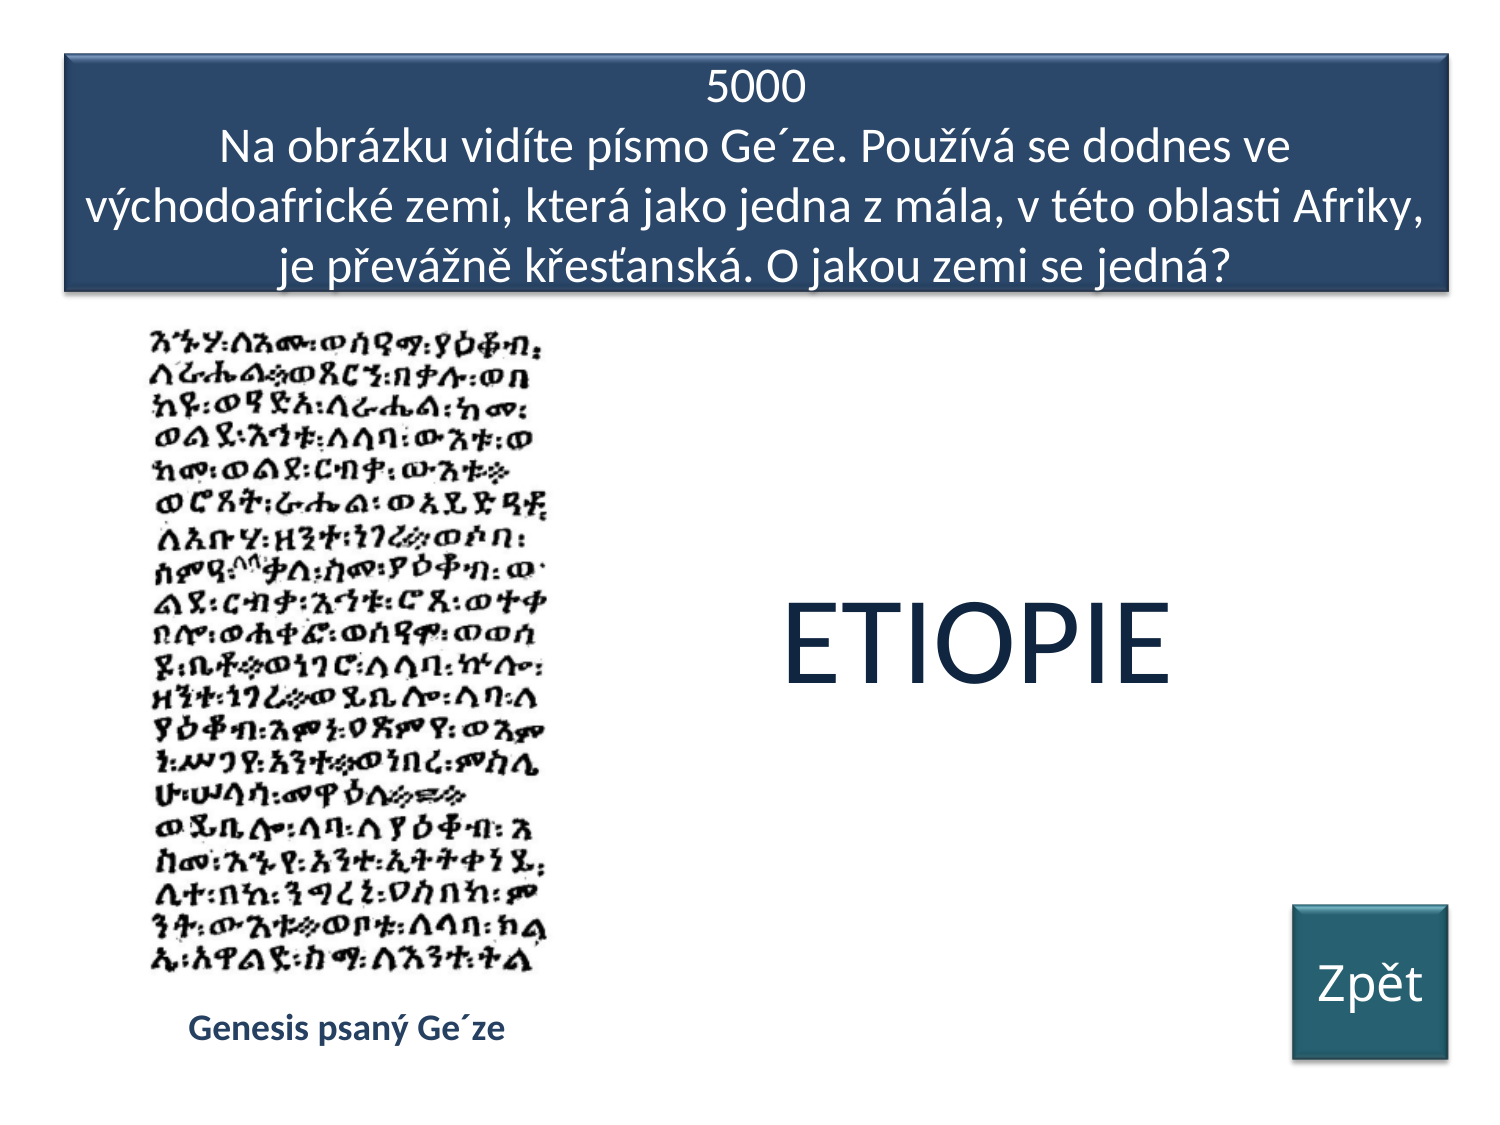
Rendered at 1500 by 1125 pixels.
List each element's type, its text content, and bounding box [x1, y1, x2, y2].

picture [1273, 899, 1466, 1072]
text_box 5000 Na obrázku vidíte písmo Ge´ze. Používá se dodnes ve východoafrické zemi, která jako jedna z mála, v této oblasti Afriky, je převážně křesťanská. O jakou zemi se jedná? [64, 54, 1447, 291]
text_box Zpět [1293, 904, 1447, 1059]
text_box ETIOPIE [643, 550, 1312, 717]
picture [53, 31, 1471, 982]
text_box Genesis psaný Ge´ze [173, 995, 522, 1056]
